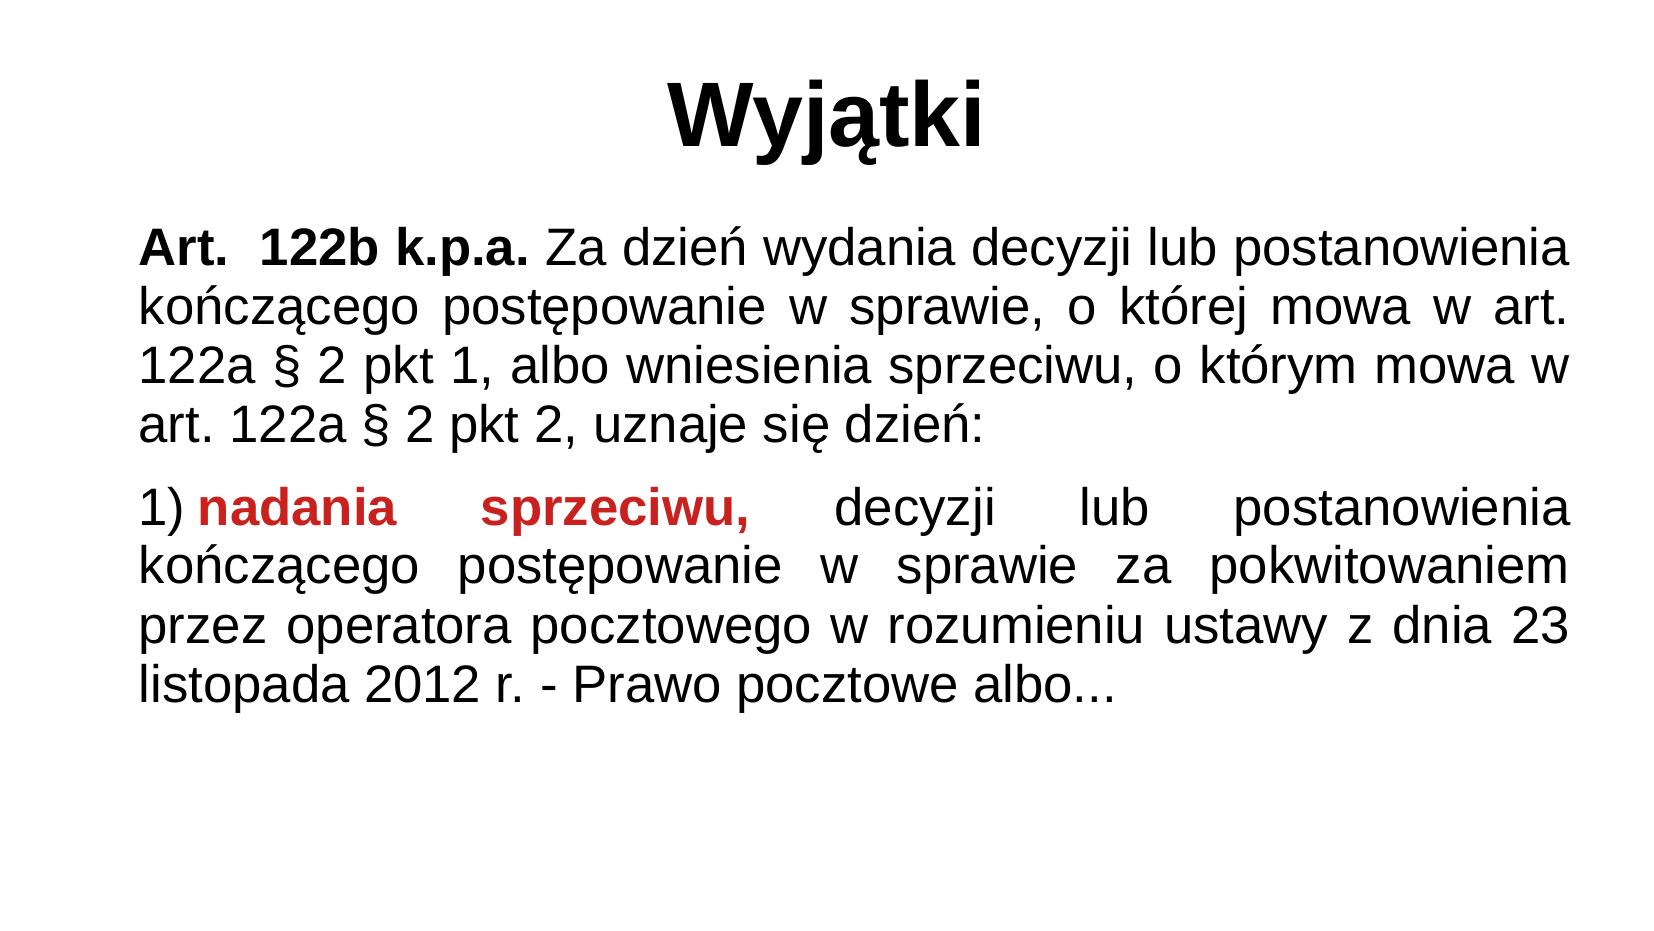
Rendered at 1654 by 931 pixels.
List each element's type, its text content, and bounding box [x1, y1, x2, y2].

list Art. 122b k.p.a. Za dzień wydania decyzji lub postanowienia kończącego postępowanie w sprawie, o której mowa w art. 122a § 2 pkt 1, albo wniesienia sprzeciwu, o którym mowa w art. 122a § 2 pkt 2, uznaje się dzień: 1) nadania sprzeciwu, decyzji lub postanowienia kończącego postępowanie w sprawie za pokwitowaniem przez operatora pocztowego w rozumieniu ustawy z dnia 23 listopada 2012 r. - Prawo pocztowe albo... [82, 217, 1571, 758]
title Wyjątki [82, 37, 1571, 193]
